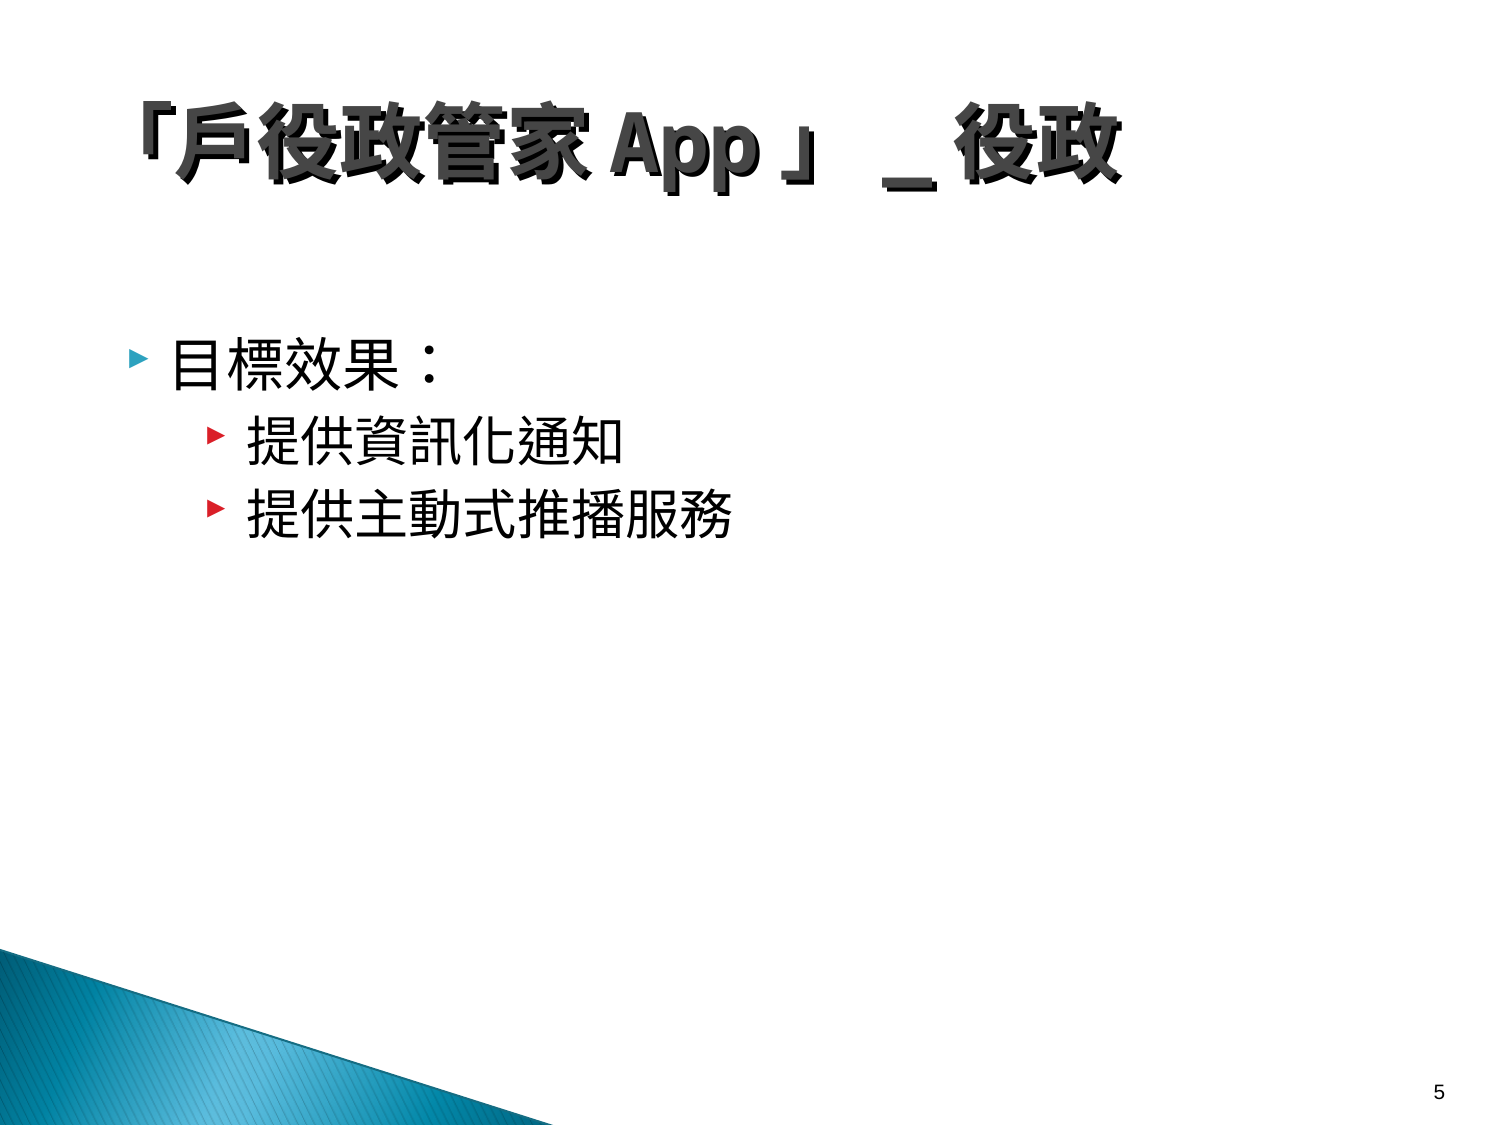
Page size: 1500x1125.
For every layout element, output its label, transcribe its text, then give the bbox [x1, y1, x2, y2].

text_box [1418, 1051, 1479, 1112]
list 目標效果： 提供資訊化通知 提供主動式推播服務 [75, 242, 1426, 986]
title 「戶役政管家App」_役政 [75, 45, 1426, 233]
